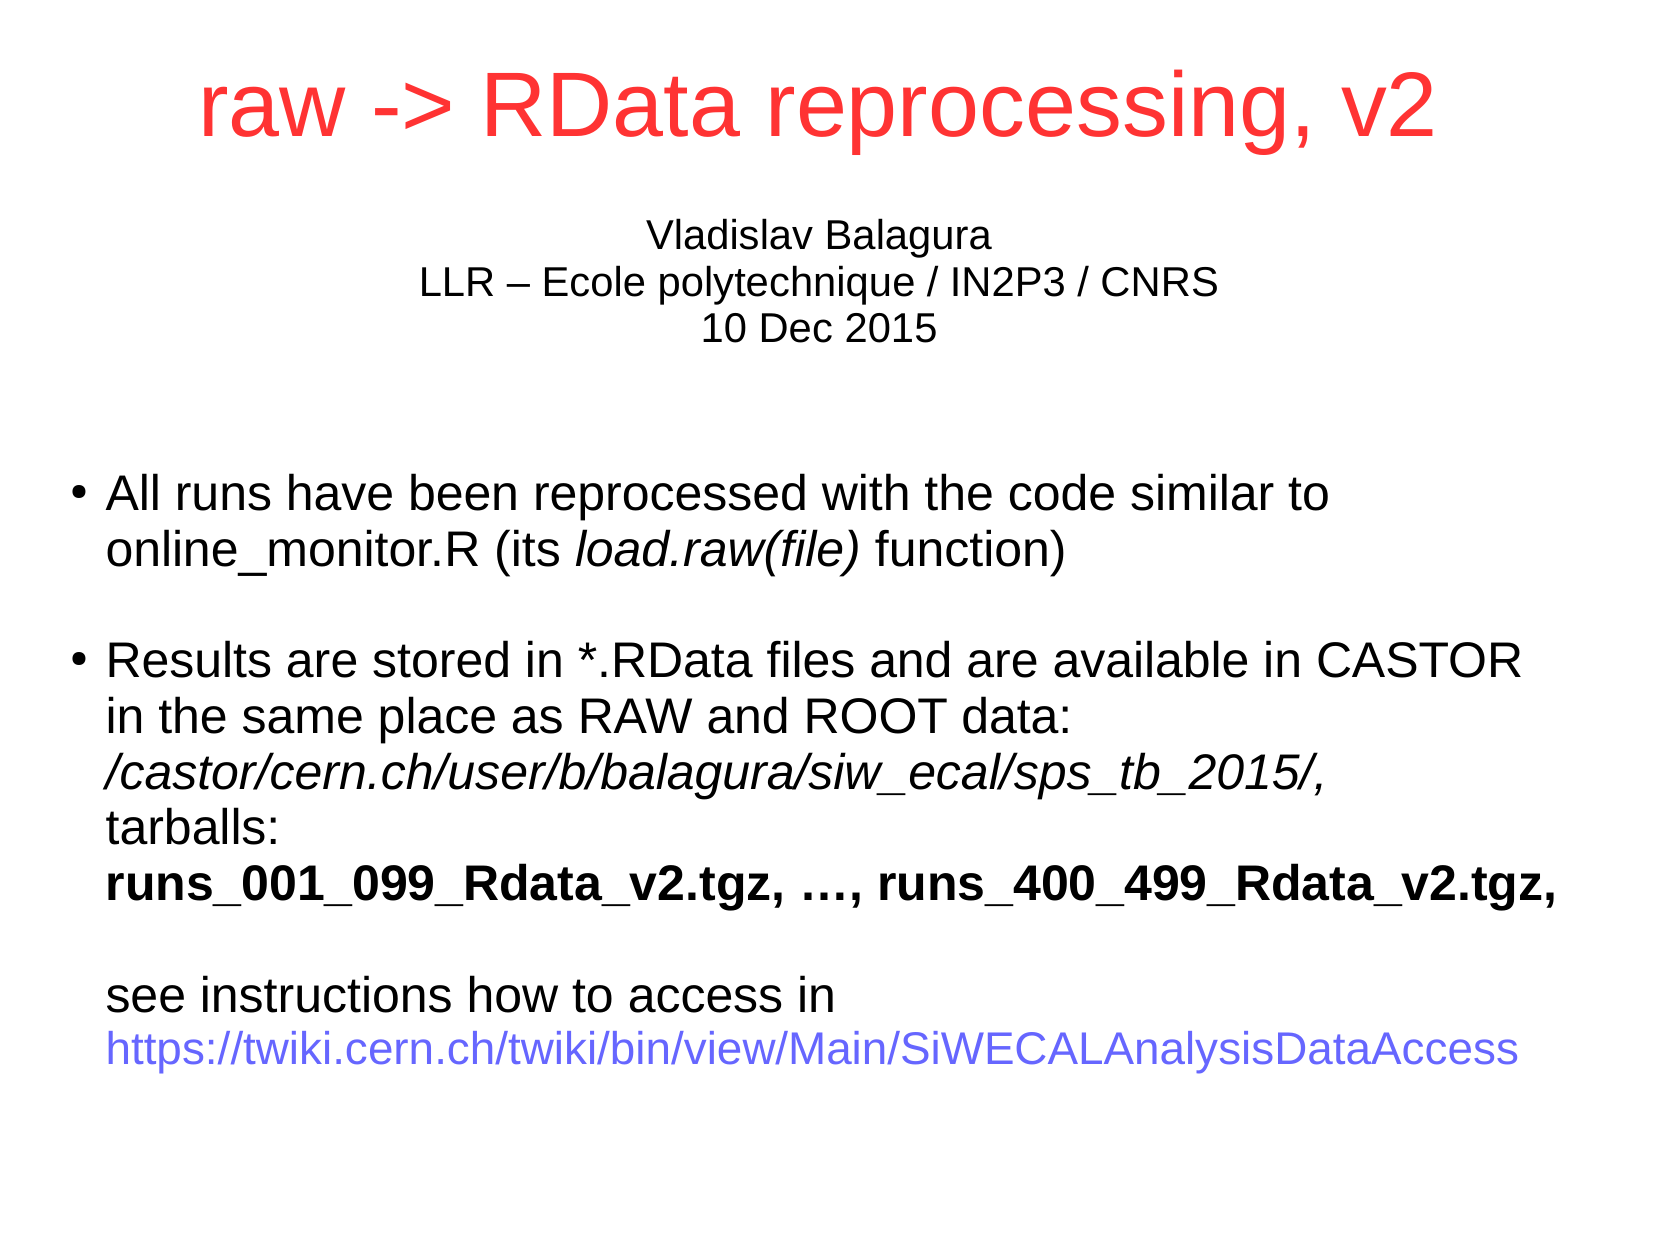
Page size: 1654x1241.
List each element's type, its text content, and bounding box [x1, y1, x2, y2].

title raw -> RData reprocessing, v2 Vladislav Balagura LLR – Ecole polytechnique / IN2P3 / CNRS 10 Dec 2015 [75, 15, 1564, 391]
subtitle All runs have been reprocessed with the code similar to online_monitor.R (its load.raw(file) function) Results are stored in *.RData files and are available in CASTOR in the same place as RAW and ROOT data: /castor/cern.ch/user/b/balagura/siw_ecal/sps_tb_2015/, tarballs: runs_001_099_Rdata_v2.tgz, …, runs_400_499_Rdata_v2.tgz, see instructions how to access in https://twiki.cern.ch/twiki/bin/view/Main/SiWECALAnalysisDataAccess [70, 465, 1559, 1186]
